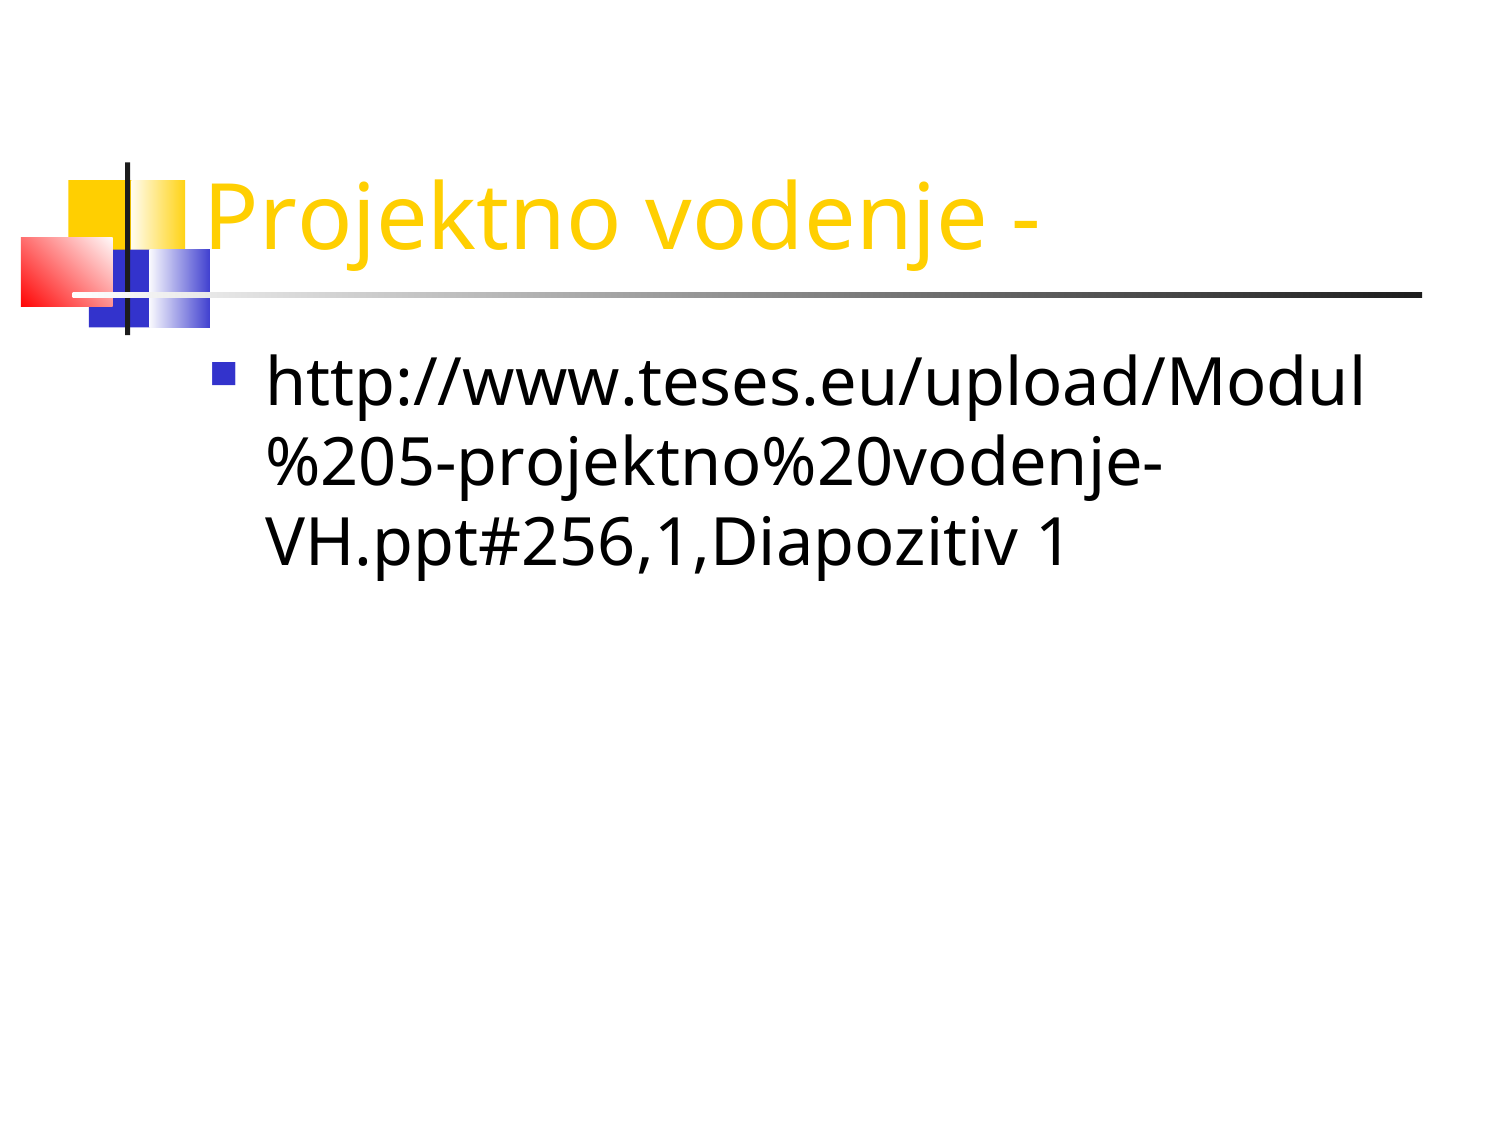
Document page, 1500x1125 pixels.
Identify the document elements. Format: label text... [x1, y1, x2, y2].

list http://www.teses.eu/upload/Modul%205-projektno%20vodenje-VH.ppt#256,1,Diapozitiv 1 [193, 331, 1469, 1007]
title Projektno vodenje - [188, 35, 1468, 276]
